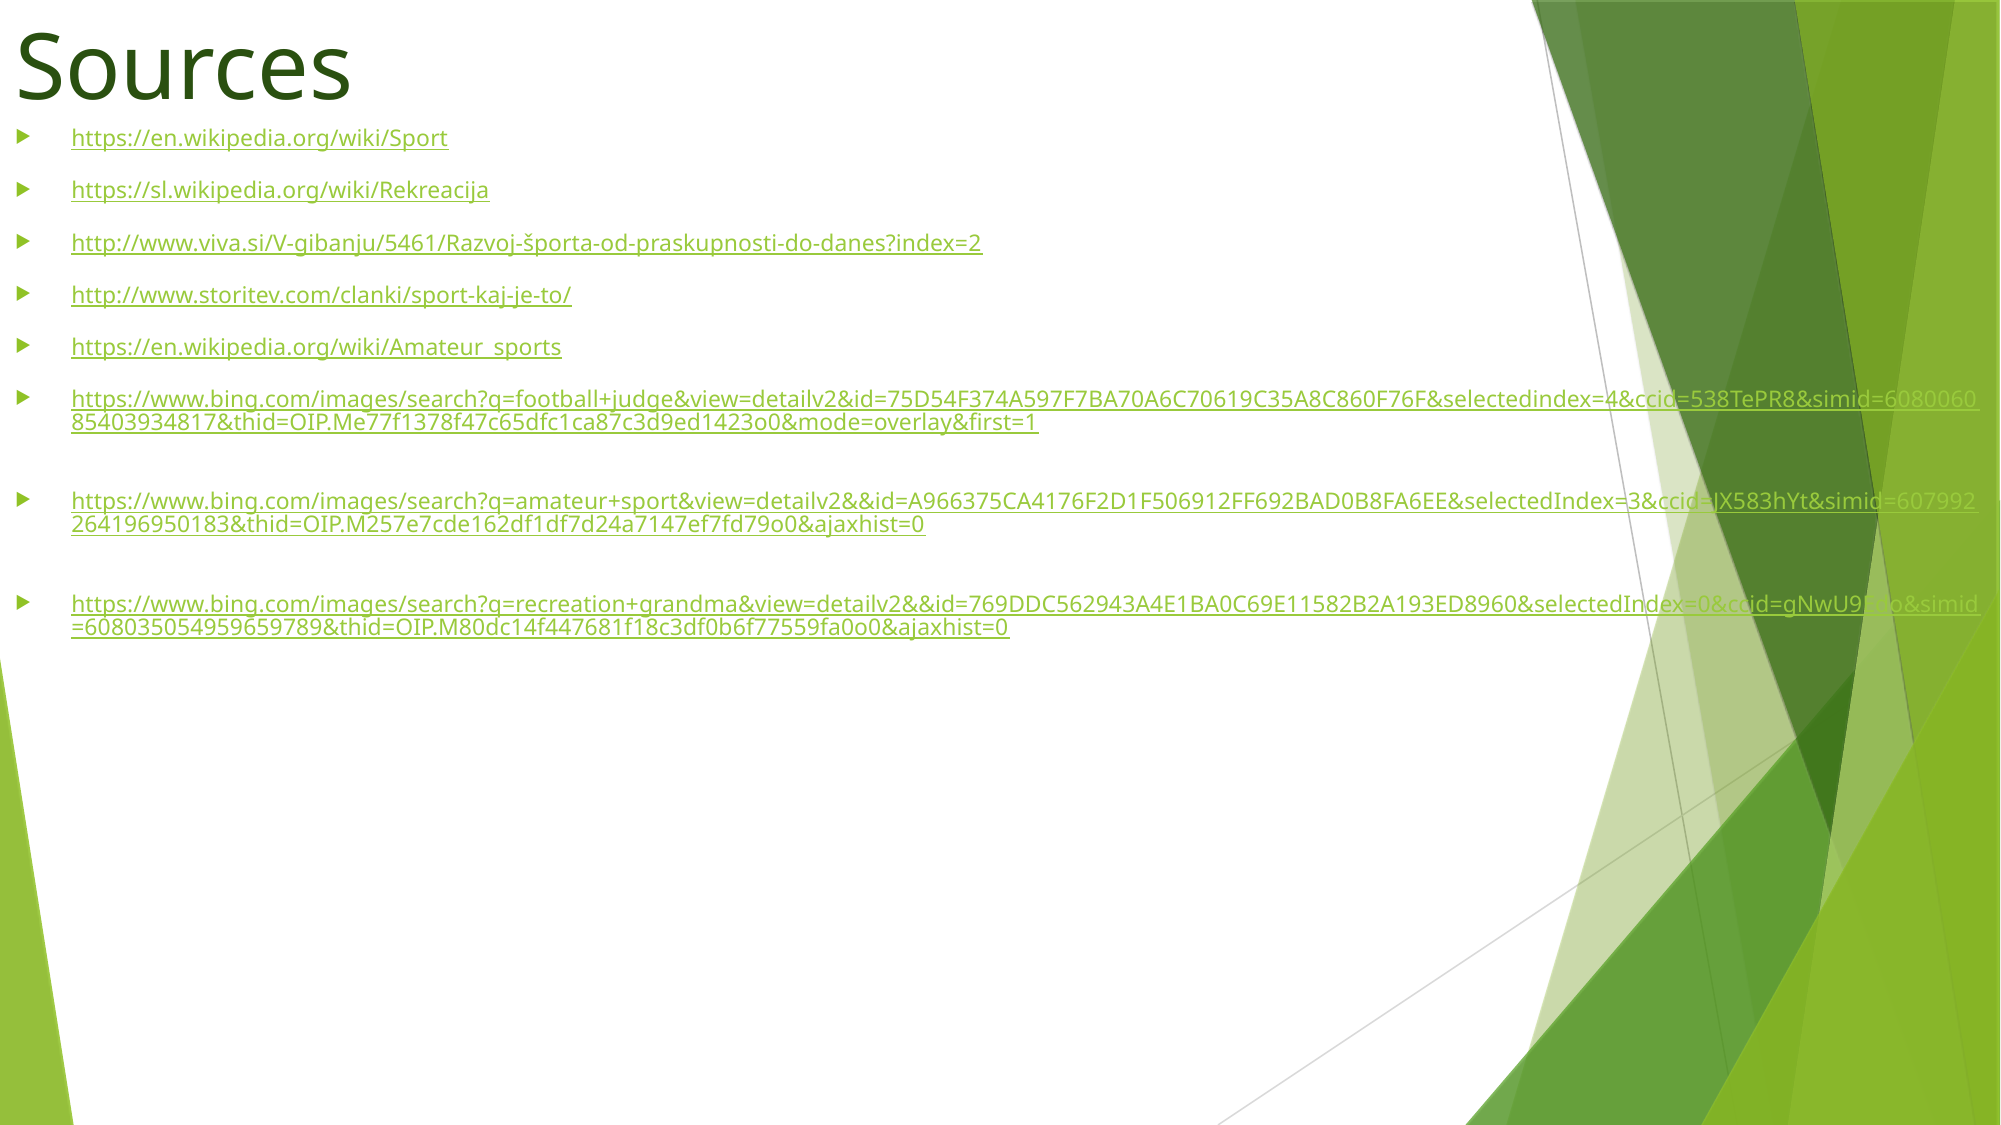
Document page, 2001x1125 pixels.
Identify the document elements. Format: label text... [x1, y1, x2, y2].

list https://en.wikipedia.org/wiki/Sport https://sl.wikipedia.org/wiki/Rekreacija http://www.viva.si/V-gibanju/5461/Razvoj-športa-od-praskupnosti-do-danes?index=2 http://www.storitev.com/clanki/sport-kaj-je-to/ https://en.wikipedia.org/wiki/Amateur_sports https://www.bing.com/images/search?q=football+judge&view=detailv2&id=75D54F374A597F7BA70A6C70619C35A8C860F76F&selectedindex=4&ccid=538TePR8&simid=608006085403934817&thid=OIP.Me77f1378f47c65dfc1ca87c3d9ed1423o0&mode=overlay&first=1 https://www.bing.com/images/search?q=amateur+sport&view=detailv2&&id=A966375CA4176F2D1F506912FF692BAD0B8FA6EE&selectedIndex=3&ccid=JX583hYt&simid=607992264196950183&thid=OIP.M257e7cde162df1df7d24a7147ef7fd79o0&ajaxhist=0 https://www.bing.com/images/search?q=recreation+grandma&view=detailv2&&id=769DDC562943A4E1BA0C69E11582B2A193ED8960&selectedIndex=0&ccid=gNwU9Edo&simid=608035054959659789&thid=OIP.M80dc14f447681f18c3df0b6f77559fa0o0&ajaxhist=0 [0, 116, 2000, 1125]
title Sources [0, 0, 1411, 116]
